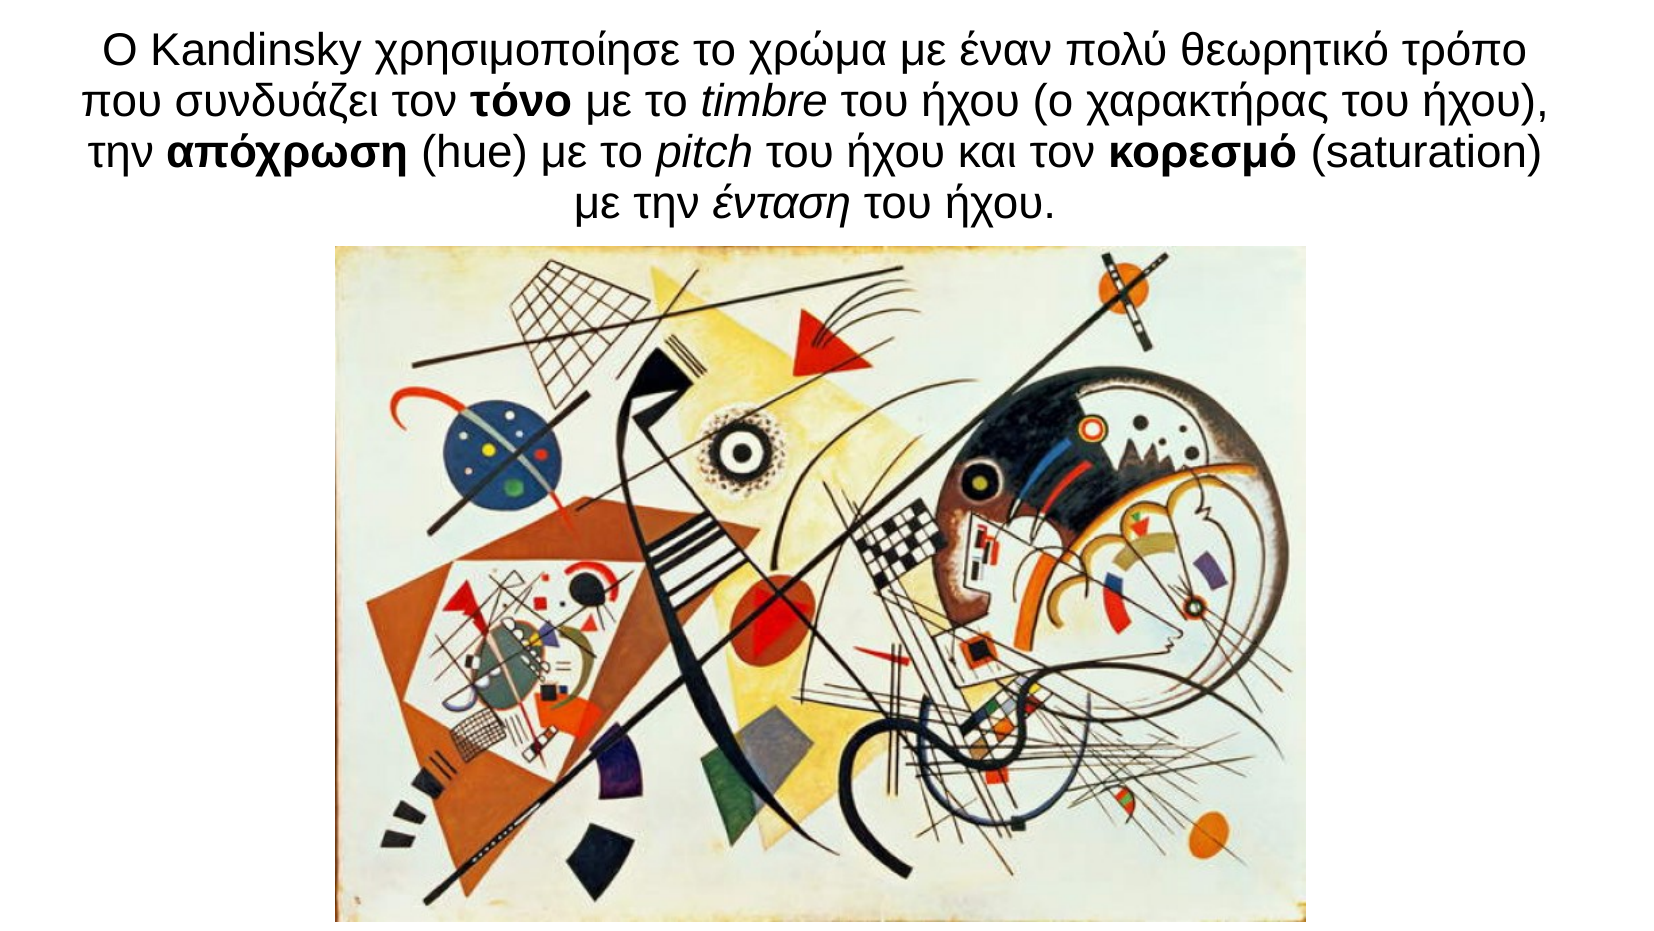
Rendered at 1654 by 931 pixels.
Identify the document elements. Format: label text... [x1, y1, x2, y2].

title Ο Kandinsky χρησιμοποίησε το χρώμα με έναν πολύ θεωρητικό τρόπο που συνδυάζει τον τόνο με το timbre του ήχου (ο χαρακτήρας του ήχου), την απόχρωση (hue) με το pitch του ήχου και τον κορεσμό (saturation) με την ένταση του ήχου. [70, 23, 1560, 229]
picture [335, 246, 1306, 922]
